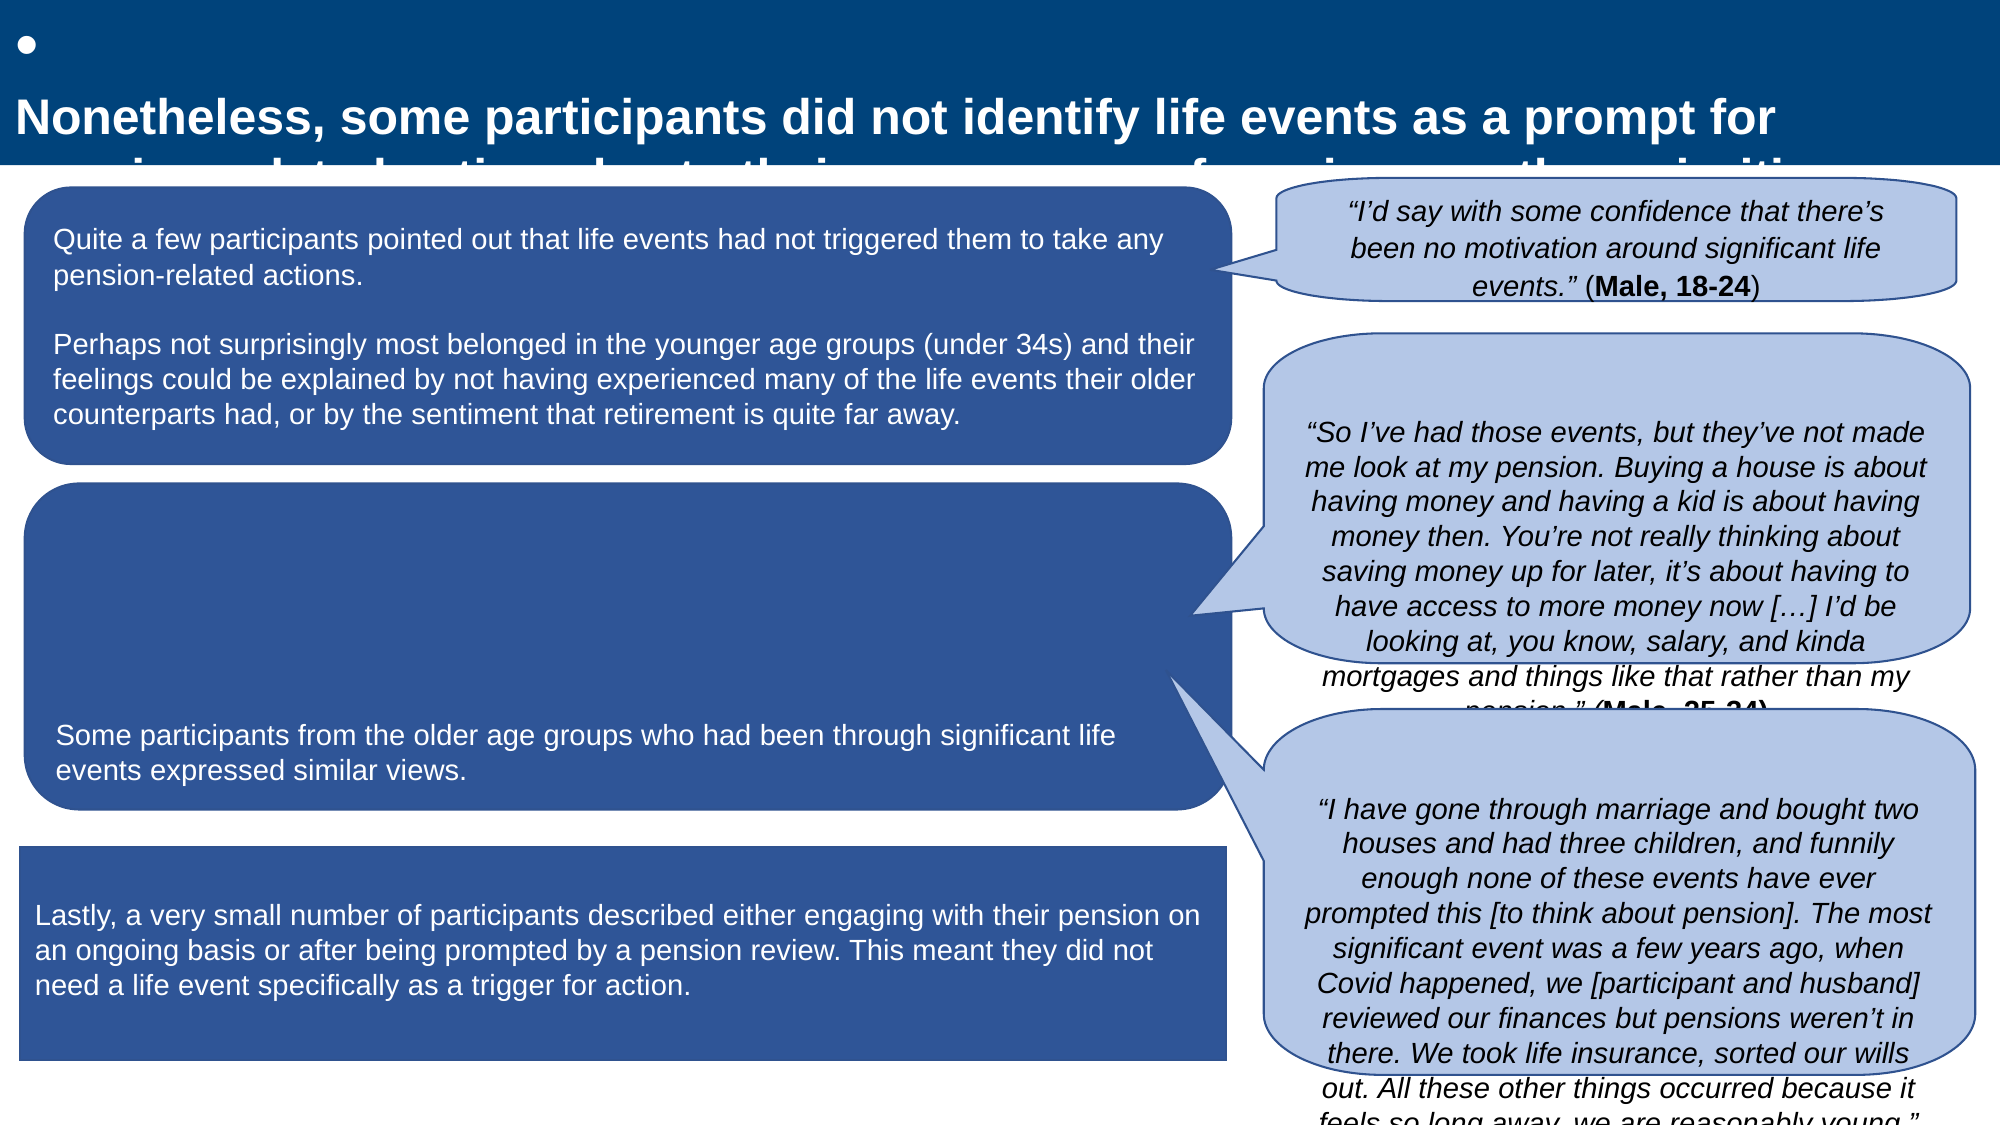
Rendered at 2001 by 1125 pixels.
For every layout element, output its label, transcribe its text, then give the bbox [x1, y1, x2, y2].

title Lastly, a very small number of participants described either engaging with their pension on an ongoing basis or after being prompted by a pension review. This meant they did not need a life event specifically as a trigger for action. [19, 846, 1227, 1061]
text_box Quite a few participants pointed out that life events had not triggered them to take any pension-related actions. Perhaps not surprisingly most belonged in the younger age groups (under 34s) and their feelings could be explained by not having experienced many of the life events their older counterparts had, or by the sentiment that retirement is quite far away. [24, 187, 1232, 465]
text_box Some participants from the older age groups who had been through significant life events expressed similar views. These were attributed to their focus on dealing with current financial challenges rather than their pension. Another participant explained that life events did not prompt them to act on their pension due to retirement seeming too far away. [24, 483, 1232, 810]
text_box “So I’ve had those events, but they’ve not made me look at my pension. Buying a house is about having money and having a kid is about having money then. You’re not really thinking about saving money up for later, it’s about having to have access to more money now […] I’d be looking at, you know, salary, and kinda mortgages and things like that rather than my pension.” (Male, 25-34) [1190, 333, 1971, 664]
text_box “I’d say with some confidence that there’s been no motivation around significant life events.” (Male, 18-24) [1210, 177, 1957, 302]
text_box “I have gone through marriage and bought two houses and had three children, and funnily enough none of these events have ever prompted this [to think about pension]. The most significant event was a few years ago, when Covid happened, we [participant and husband] reviewed our finances but pensions weren’t in there. We took life insurance, sorted our wills out. All these other things occurred because it feels so long away, we are reasonably young.” (Female, 35-44) [1165, 670, 1976, 1075]
text_box Nonetheless, some participants did not identify life events as a prompt for pension-related action, due to their young age or focusing on other priorities [0, 0, 2000, 166]
